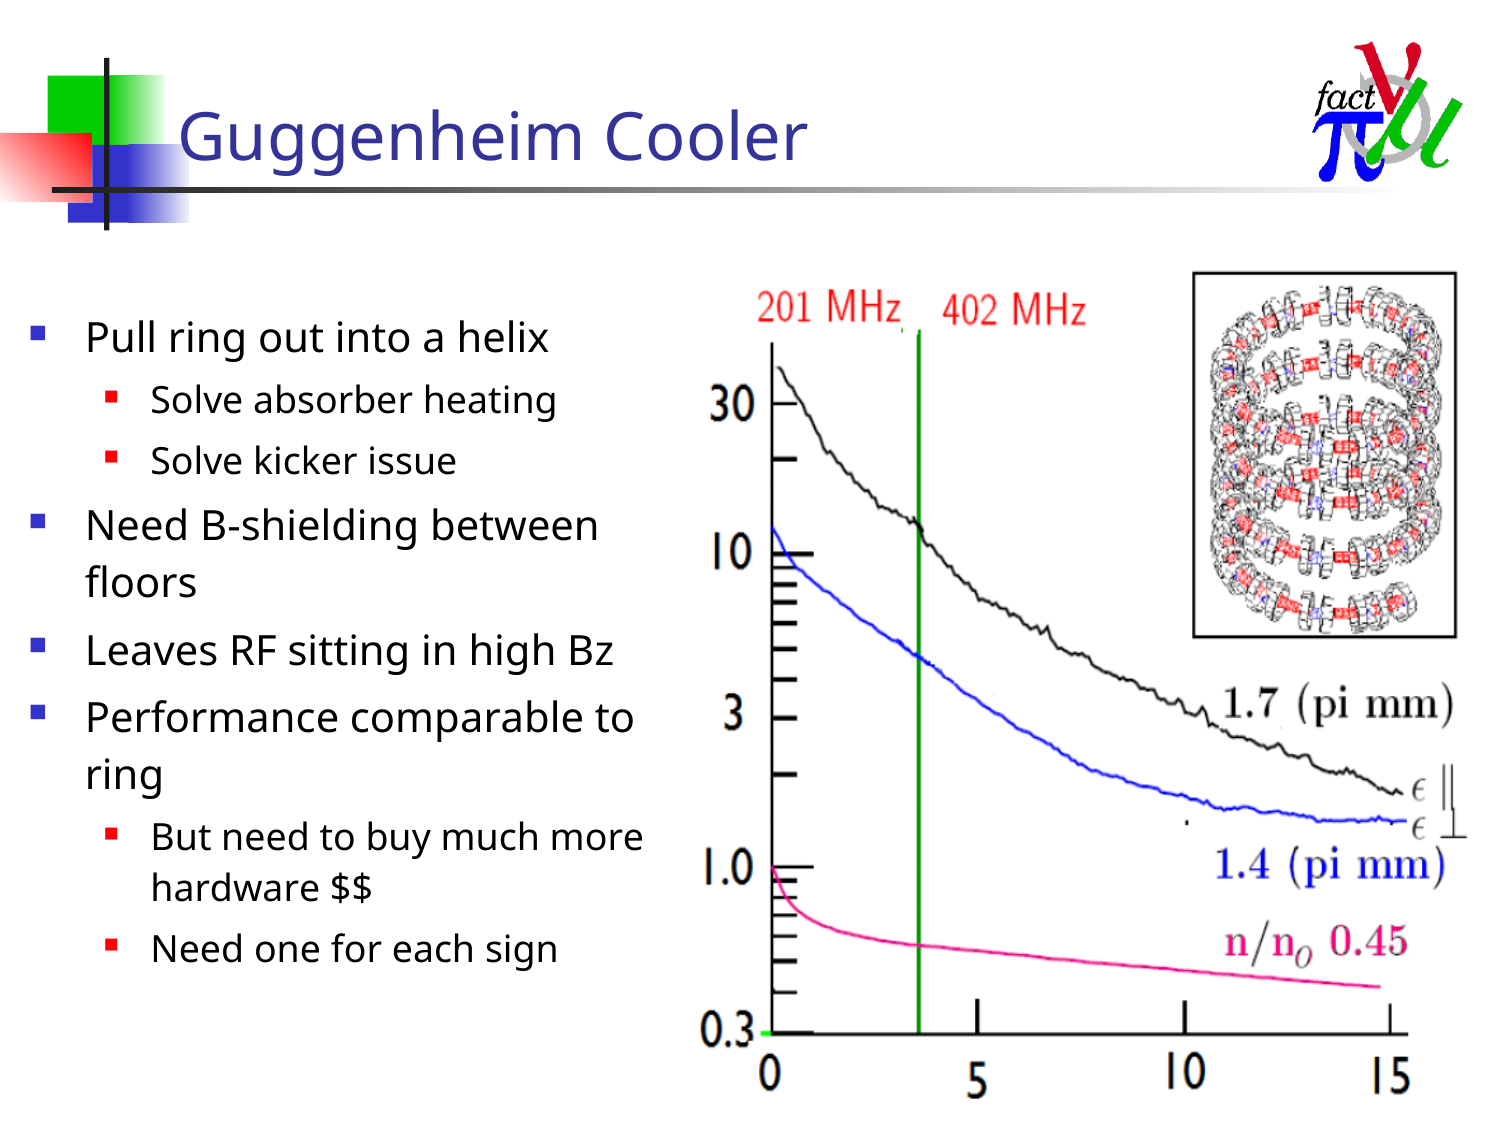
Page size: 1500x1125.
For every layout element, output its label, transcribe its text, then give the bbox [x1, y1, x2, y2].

title Guggenheim Cooler [162, 0, 1441, 188]
list Pull ring out into a helix Solve absorber heating Solve kicker issue Need B-shielding between floors Leaves RF sitting in high Bz Performance comparable to ring But need to buy much more hardware $$ Need one for each sign [13, 299, 673, 1063]
picture [673, 262, 1500, 1112]
picture [1441, 41, 1463, 188]
